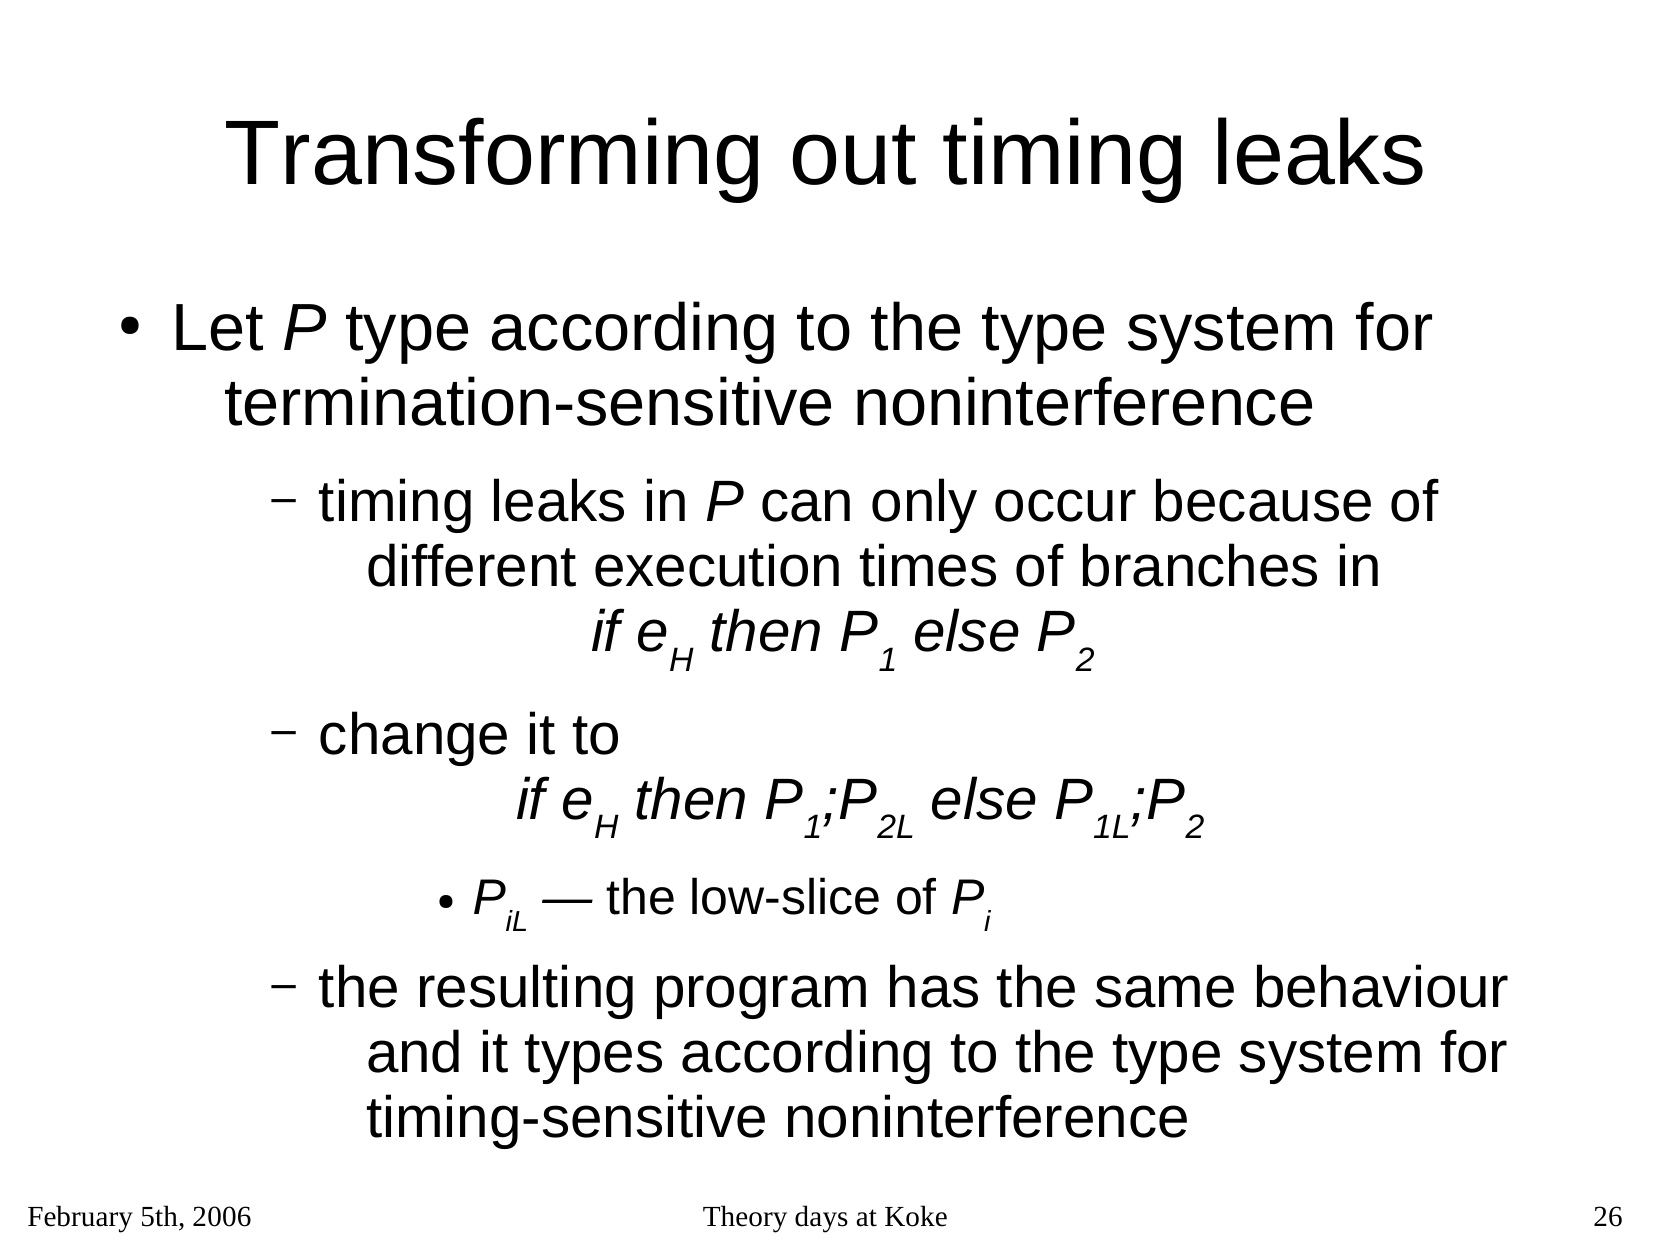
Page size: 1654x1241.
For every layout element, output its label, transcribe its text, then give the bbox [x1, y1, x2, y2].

list Let P type according to the type system for termination-sensitive noninterference timing leaks in P can only occur because of different execution times of branches in if eH then P1 else P2 change it to if eH then P1;P2L else P1L;P2 PiL — the low-slice of Pi the resulting program has the same behaviour and it types according to the type system for timing-sensitive noninterference [82, 290, 1571, 1151]
title Transforming out timing leaks [82, 49, 1571, 257]
